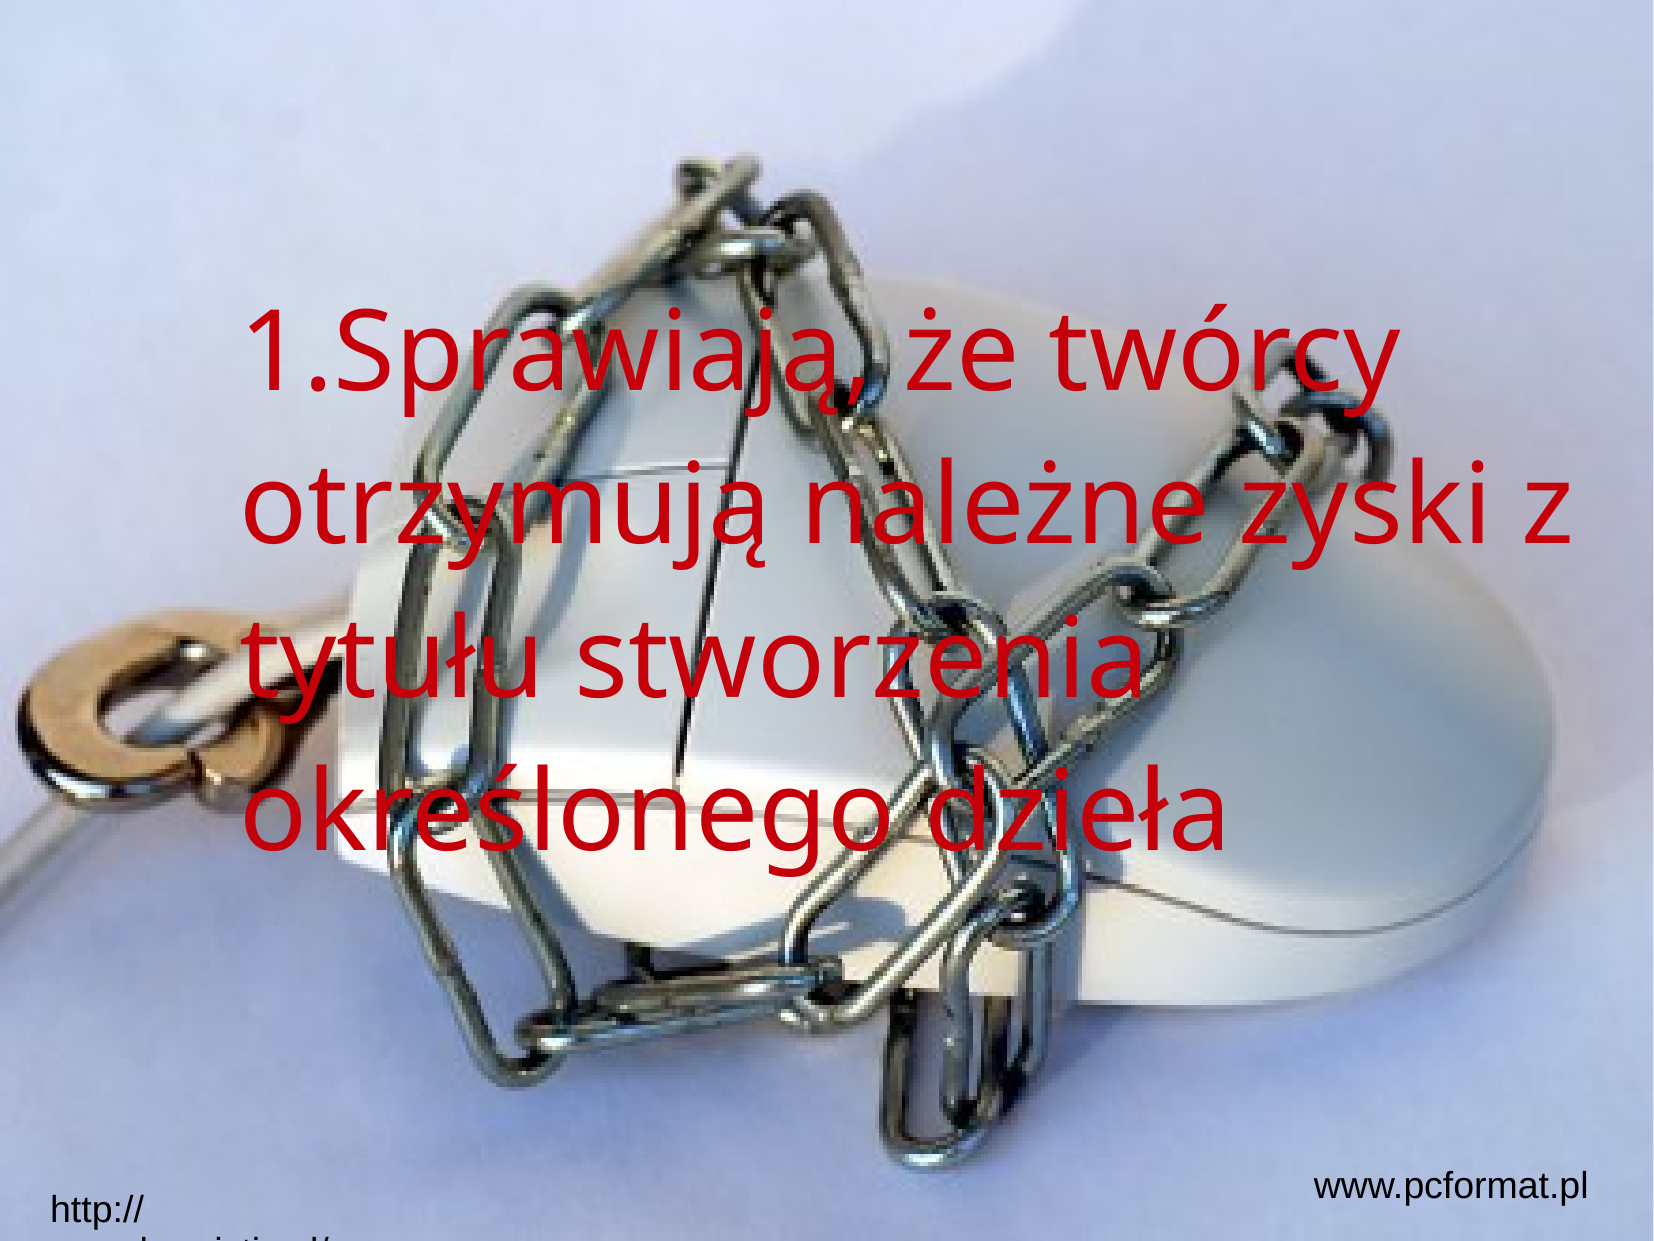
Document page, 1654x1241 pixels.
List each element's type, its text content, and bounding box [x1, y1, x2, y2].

text_box www.pcformat.pl [1299, 1157, 1619, 1215]
text_box http://www.heuristic.pl/ [35, 1181, 436, 1239]
text_box 1.Sprawiają, że twórcy otrzymują należne zyski z tytułu stworzenia określonego dzieła [224, 262, 1636, 827]
picture [0, 0, 1654, 1241]
